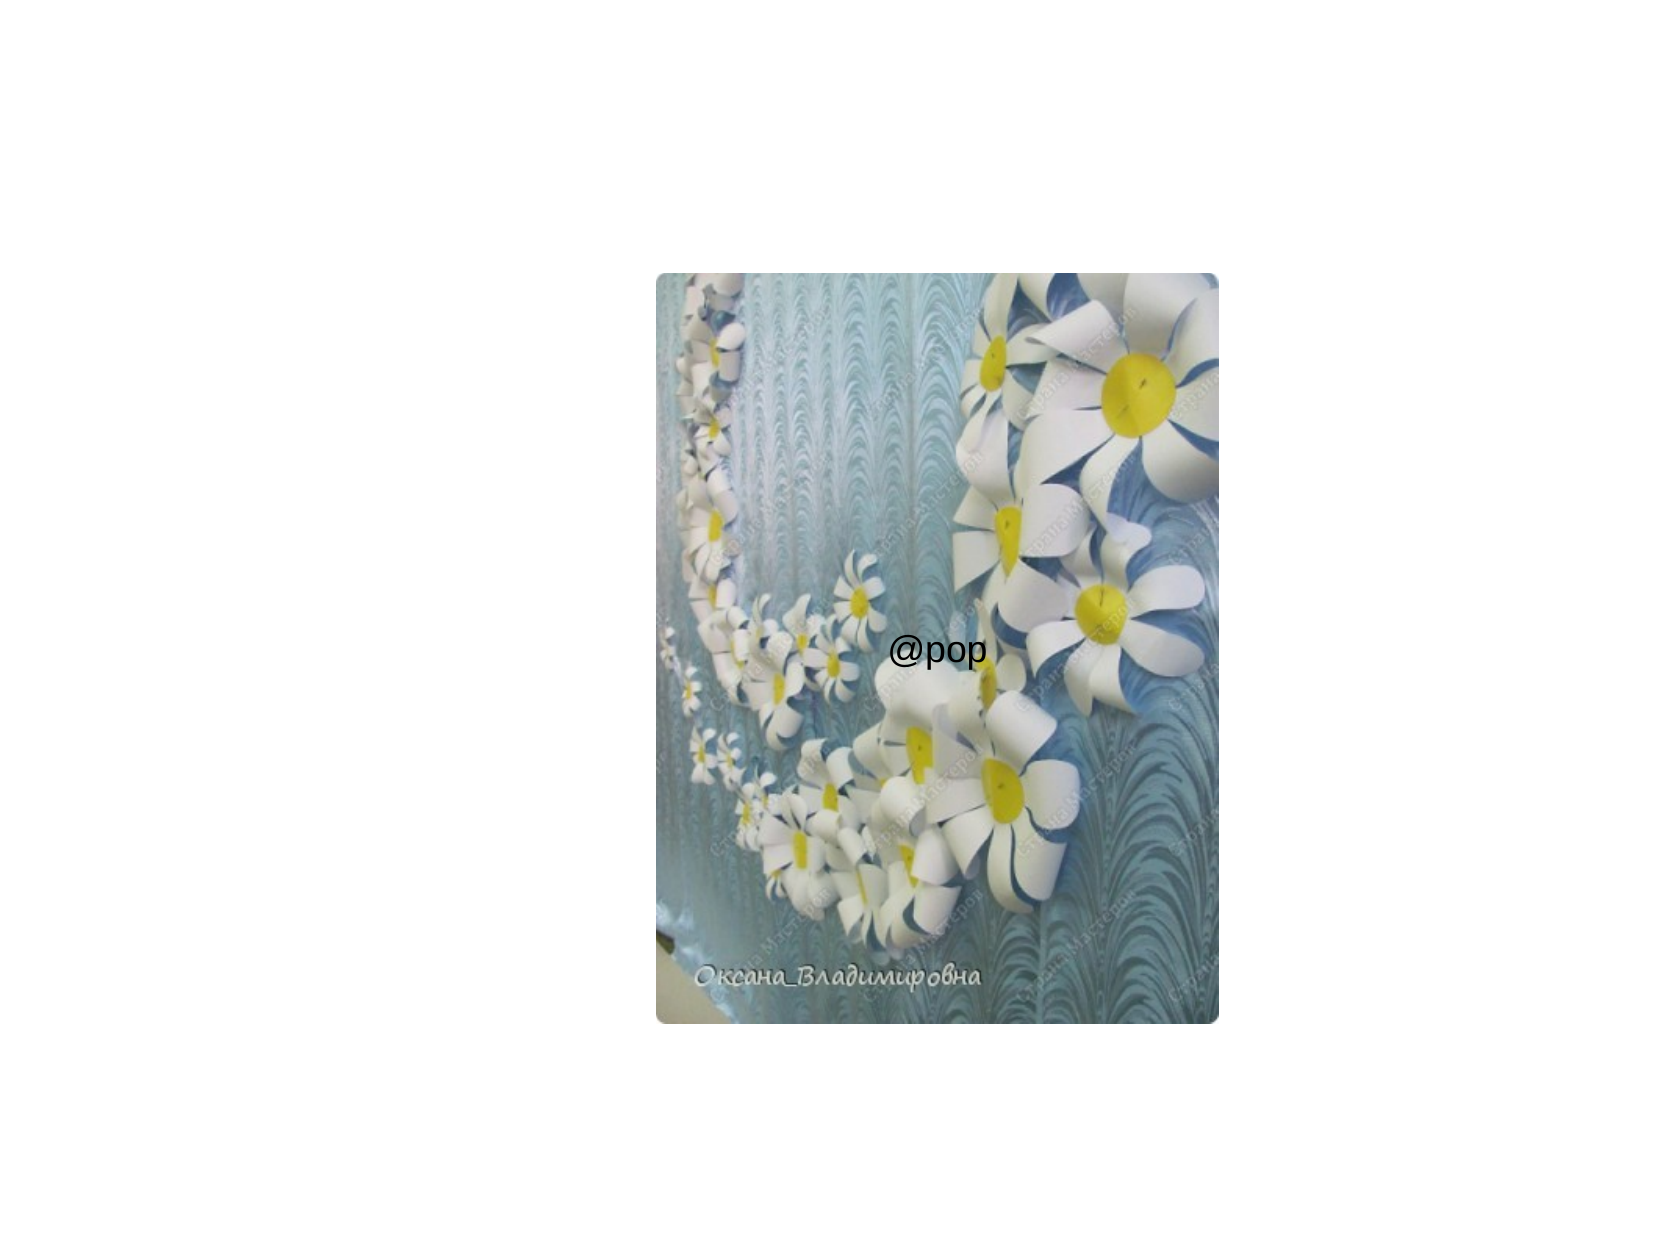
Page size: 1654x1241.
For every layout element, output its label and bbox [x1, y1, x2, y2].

picture [656, 273, 1219, 1024]
